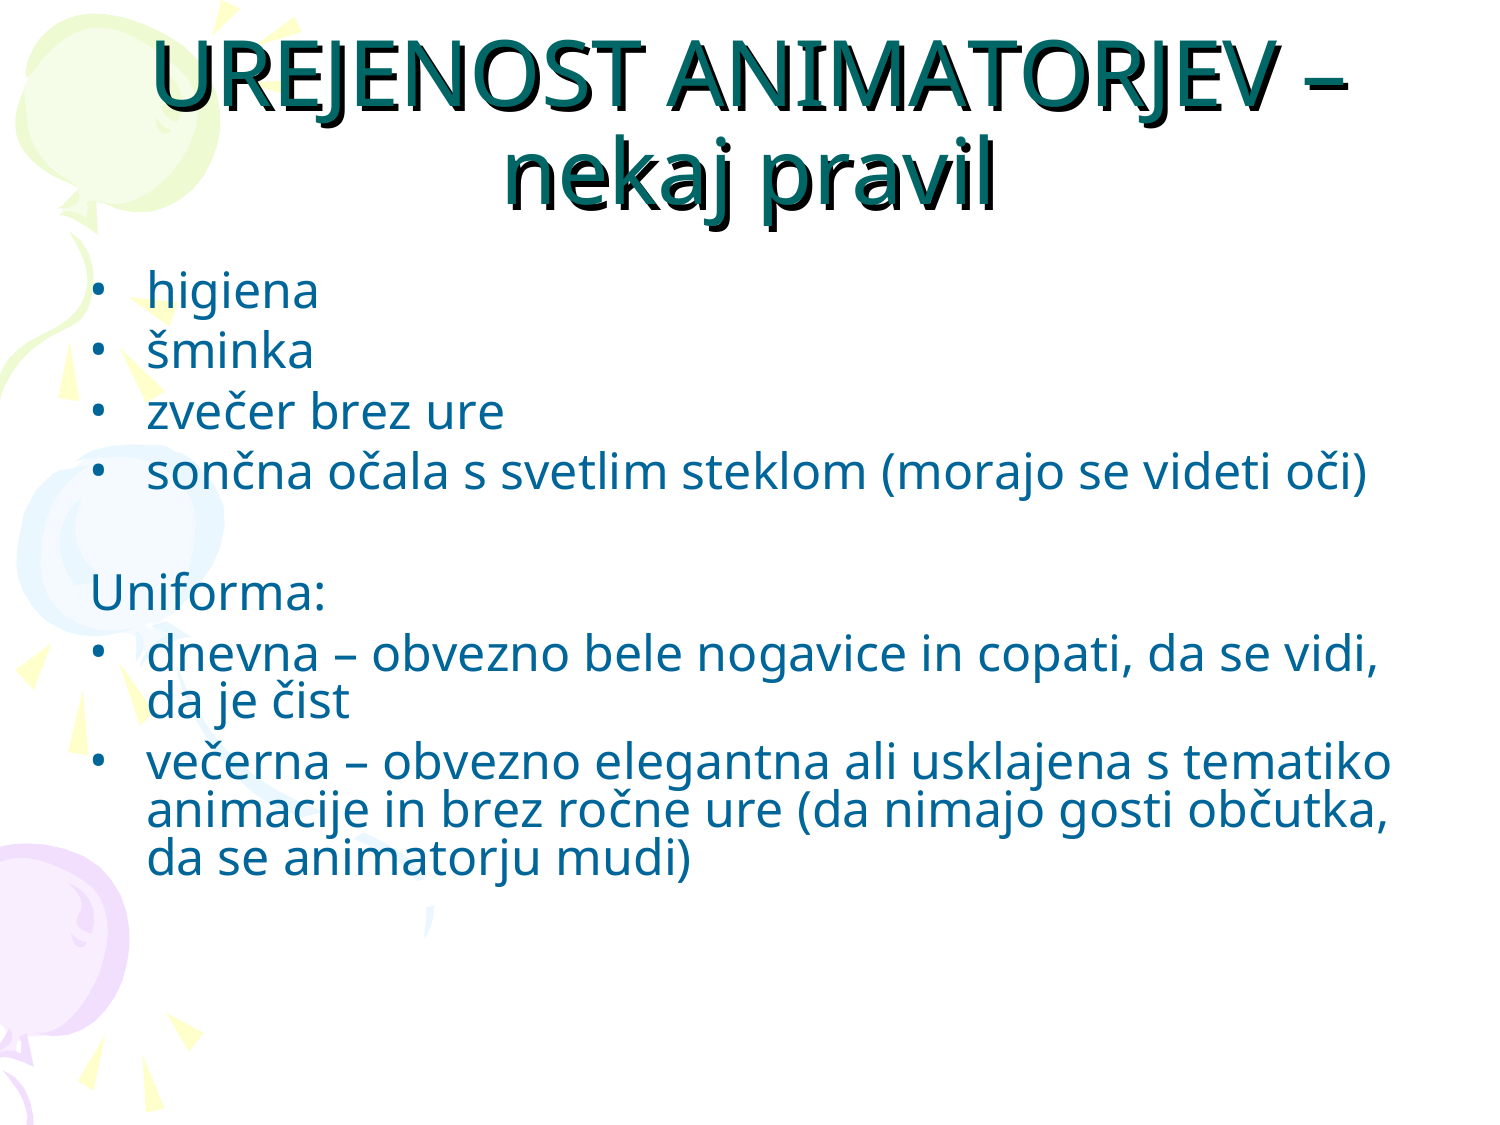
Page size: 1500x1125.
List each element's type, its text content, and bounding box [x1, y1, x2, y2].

list higiena šminka zvečer brez ure sončna očala s svetlim steklom (morajo se videti oči) Uniforma: dnevna – obvezno bele nogavice in copati, da se vidi, da je čist večerna – obvezno elegantna ali usklajena s tematiko animacije in brez ročne ure (da nimajo gosti občutka, da se animatorju mudi) [75, 262, 1426, 994]
title UREJENOST ANIMATORJEV – nekaj pravil [72, 16, 1426, 233]
